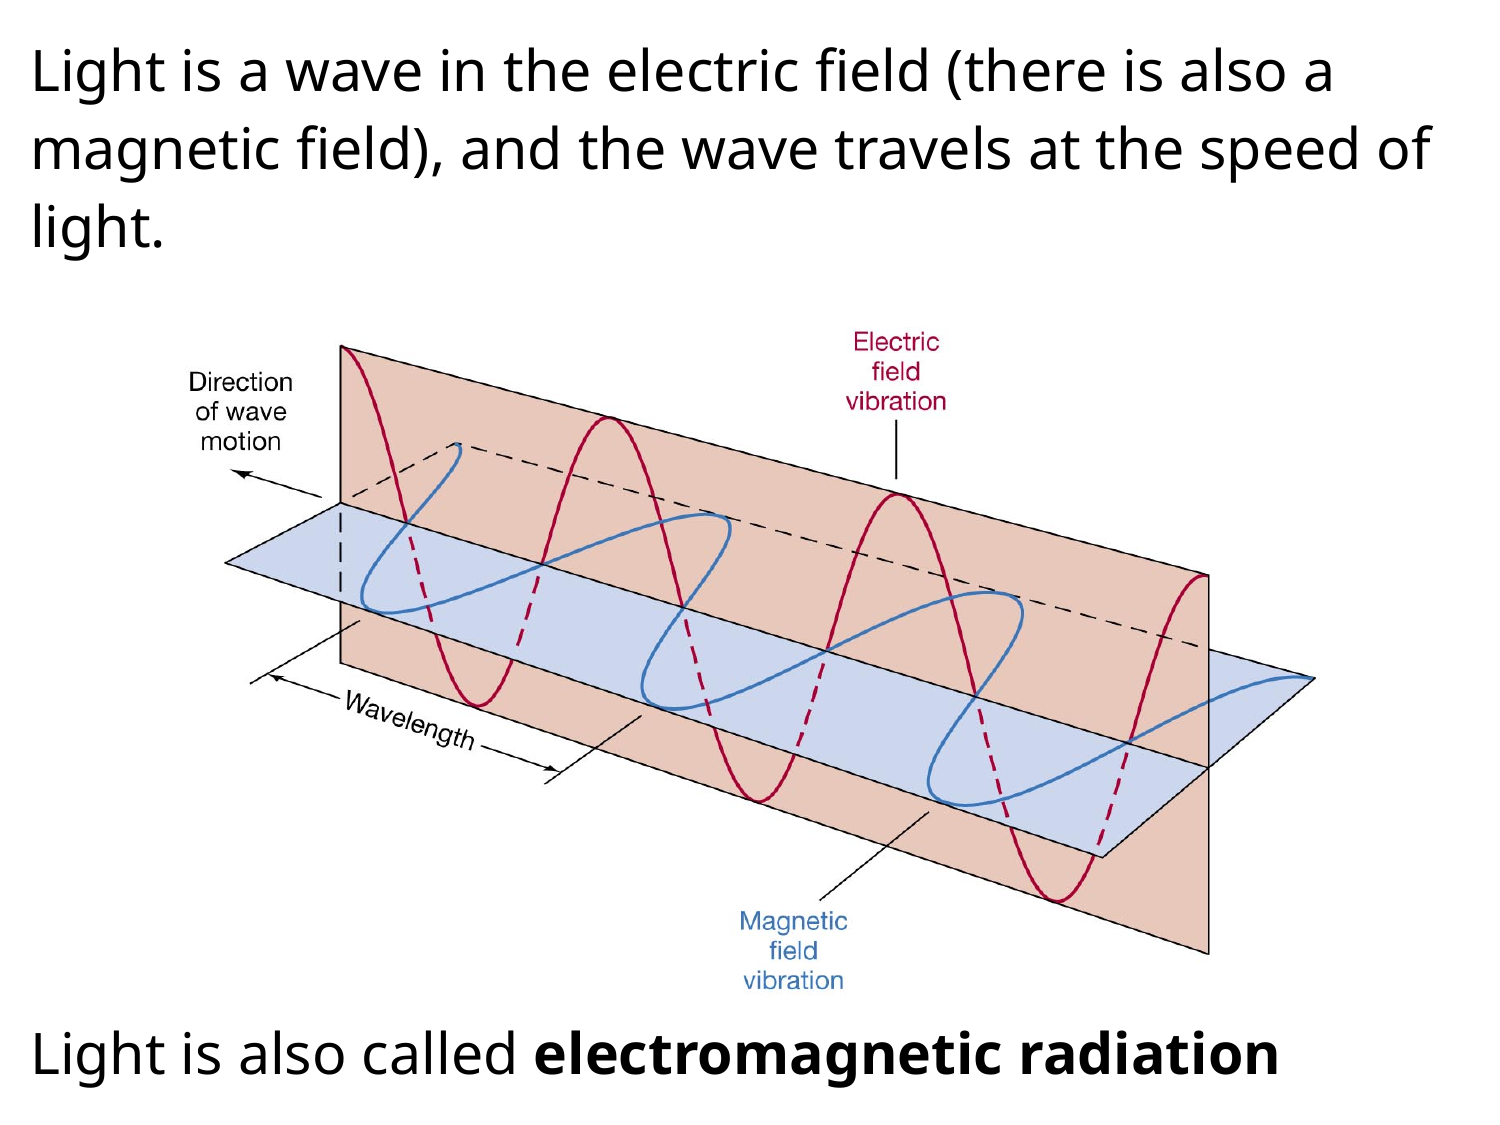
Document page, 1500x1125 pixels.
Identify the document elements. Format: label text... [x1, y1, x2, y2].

list Light is a wave in the electric field (there is also a magnetic field), and the wave travels at the speed of light. Light is also called electromagnetic radiation [30, 29, 1471, 1096]
